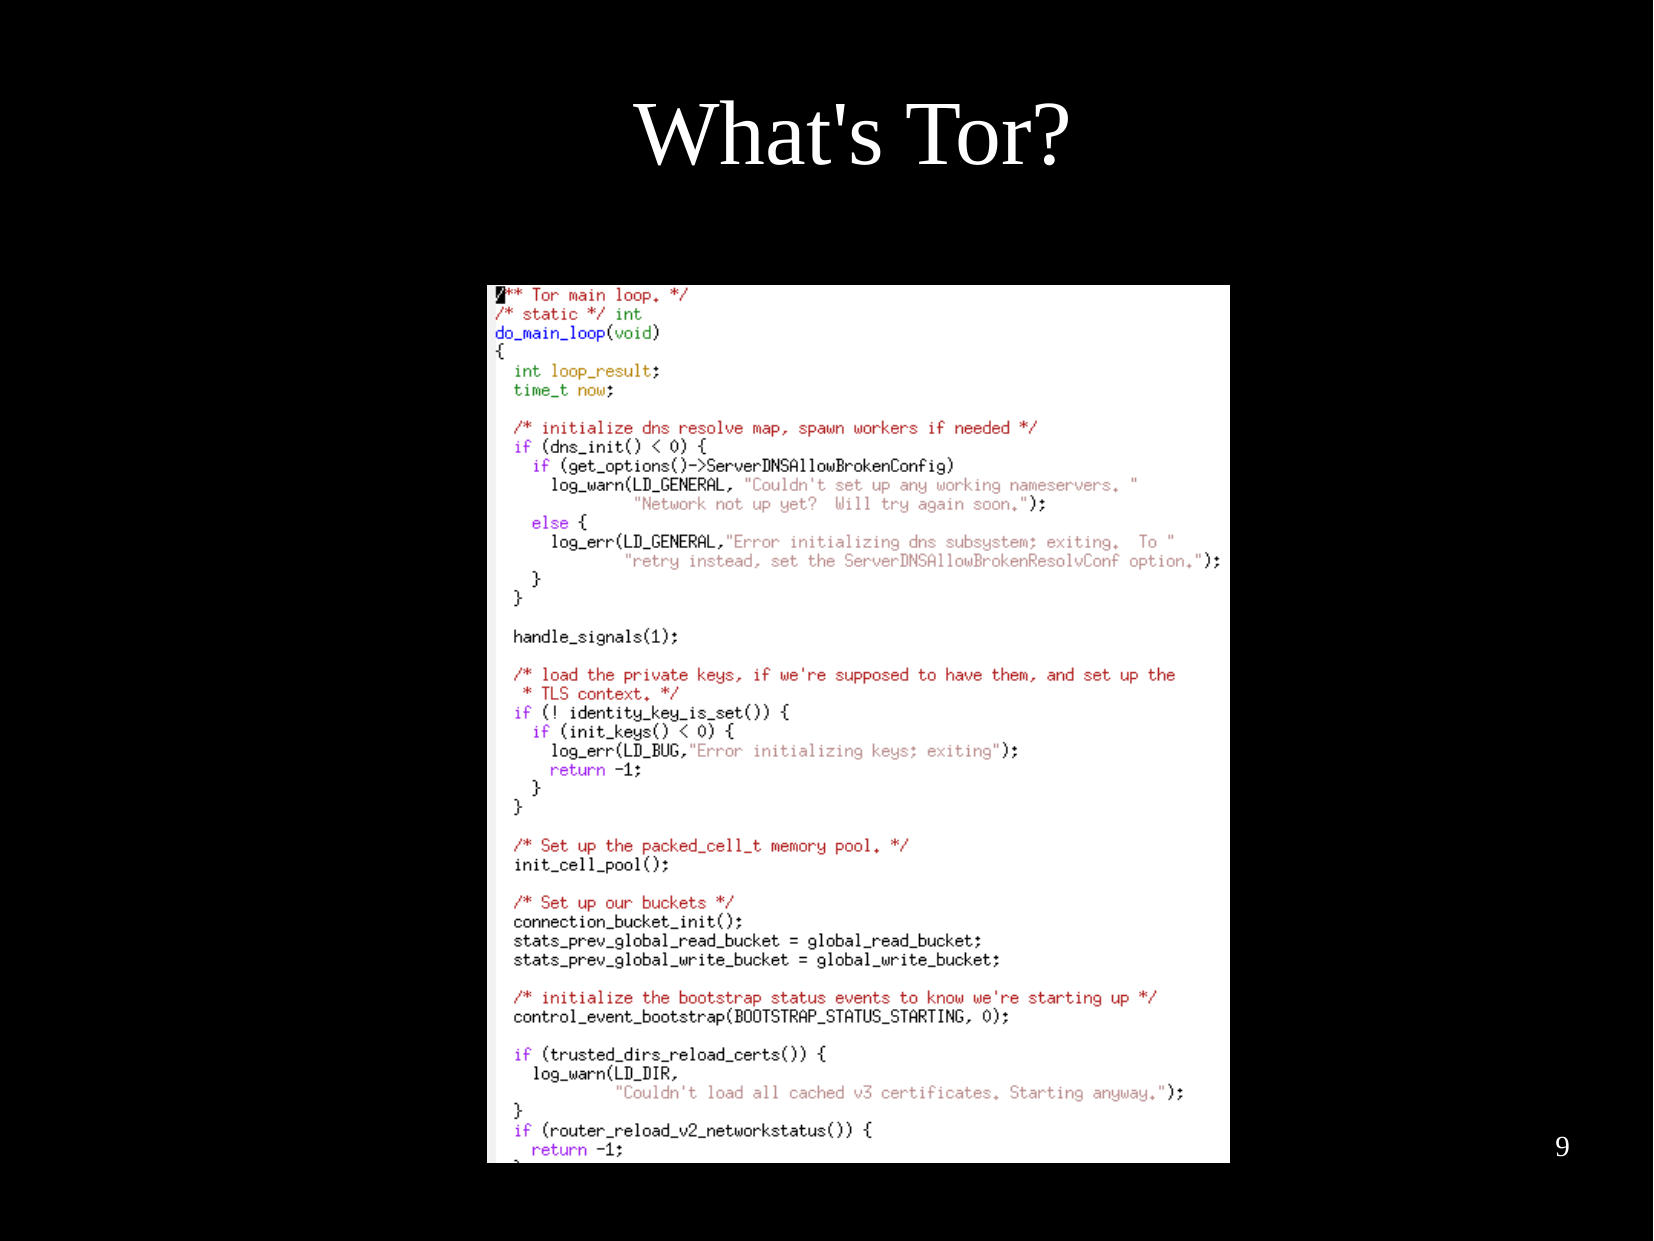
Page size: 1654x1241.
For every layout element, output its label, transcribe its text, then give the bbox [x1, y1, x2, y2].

text_box What's Tor? [618, 75, 1088, 229]
picture [487, 285, 1230, 1163]
